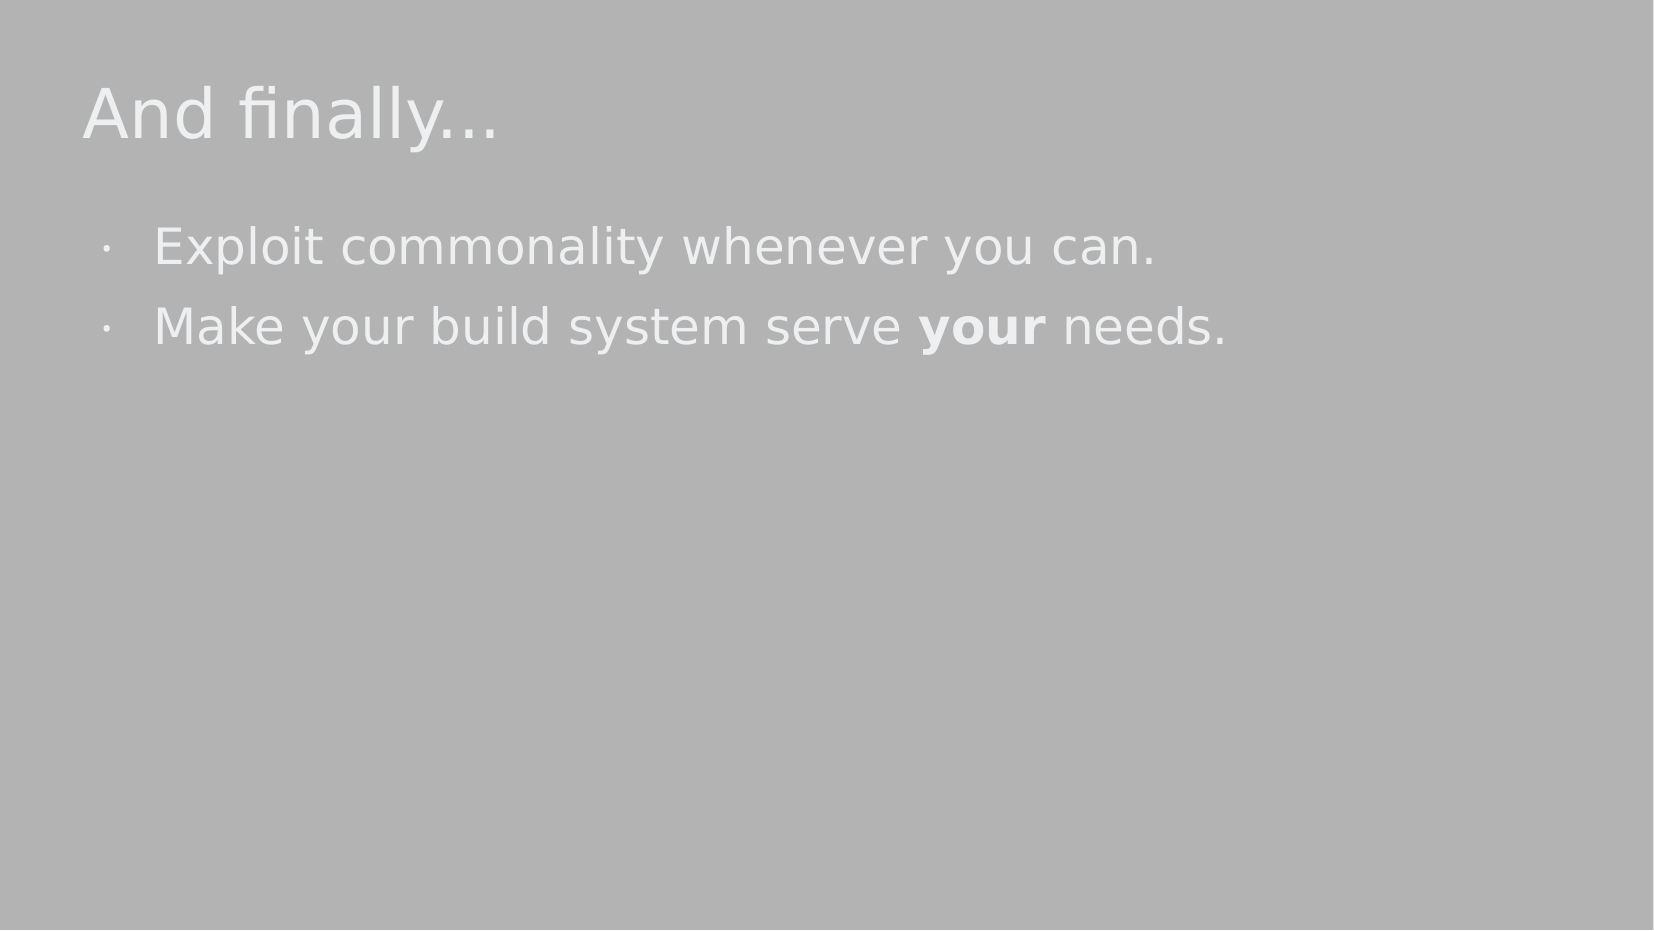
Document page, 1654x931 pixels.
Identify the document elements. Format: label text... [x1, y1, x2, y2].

list Exploit commonality whenever you can. Make your build system serve your needs. [82, 217, 1571, 758]
title And finally... [82, 37, 1571, 193]
